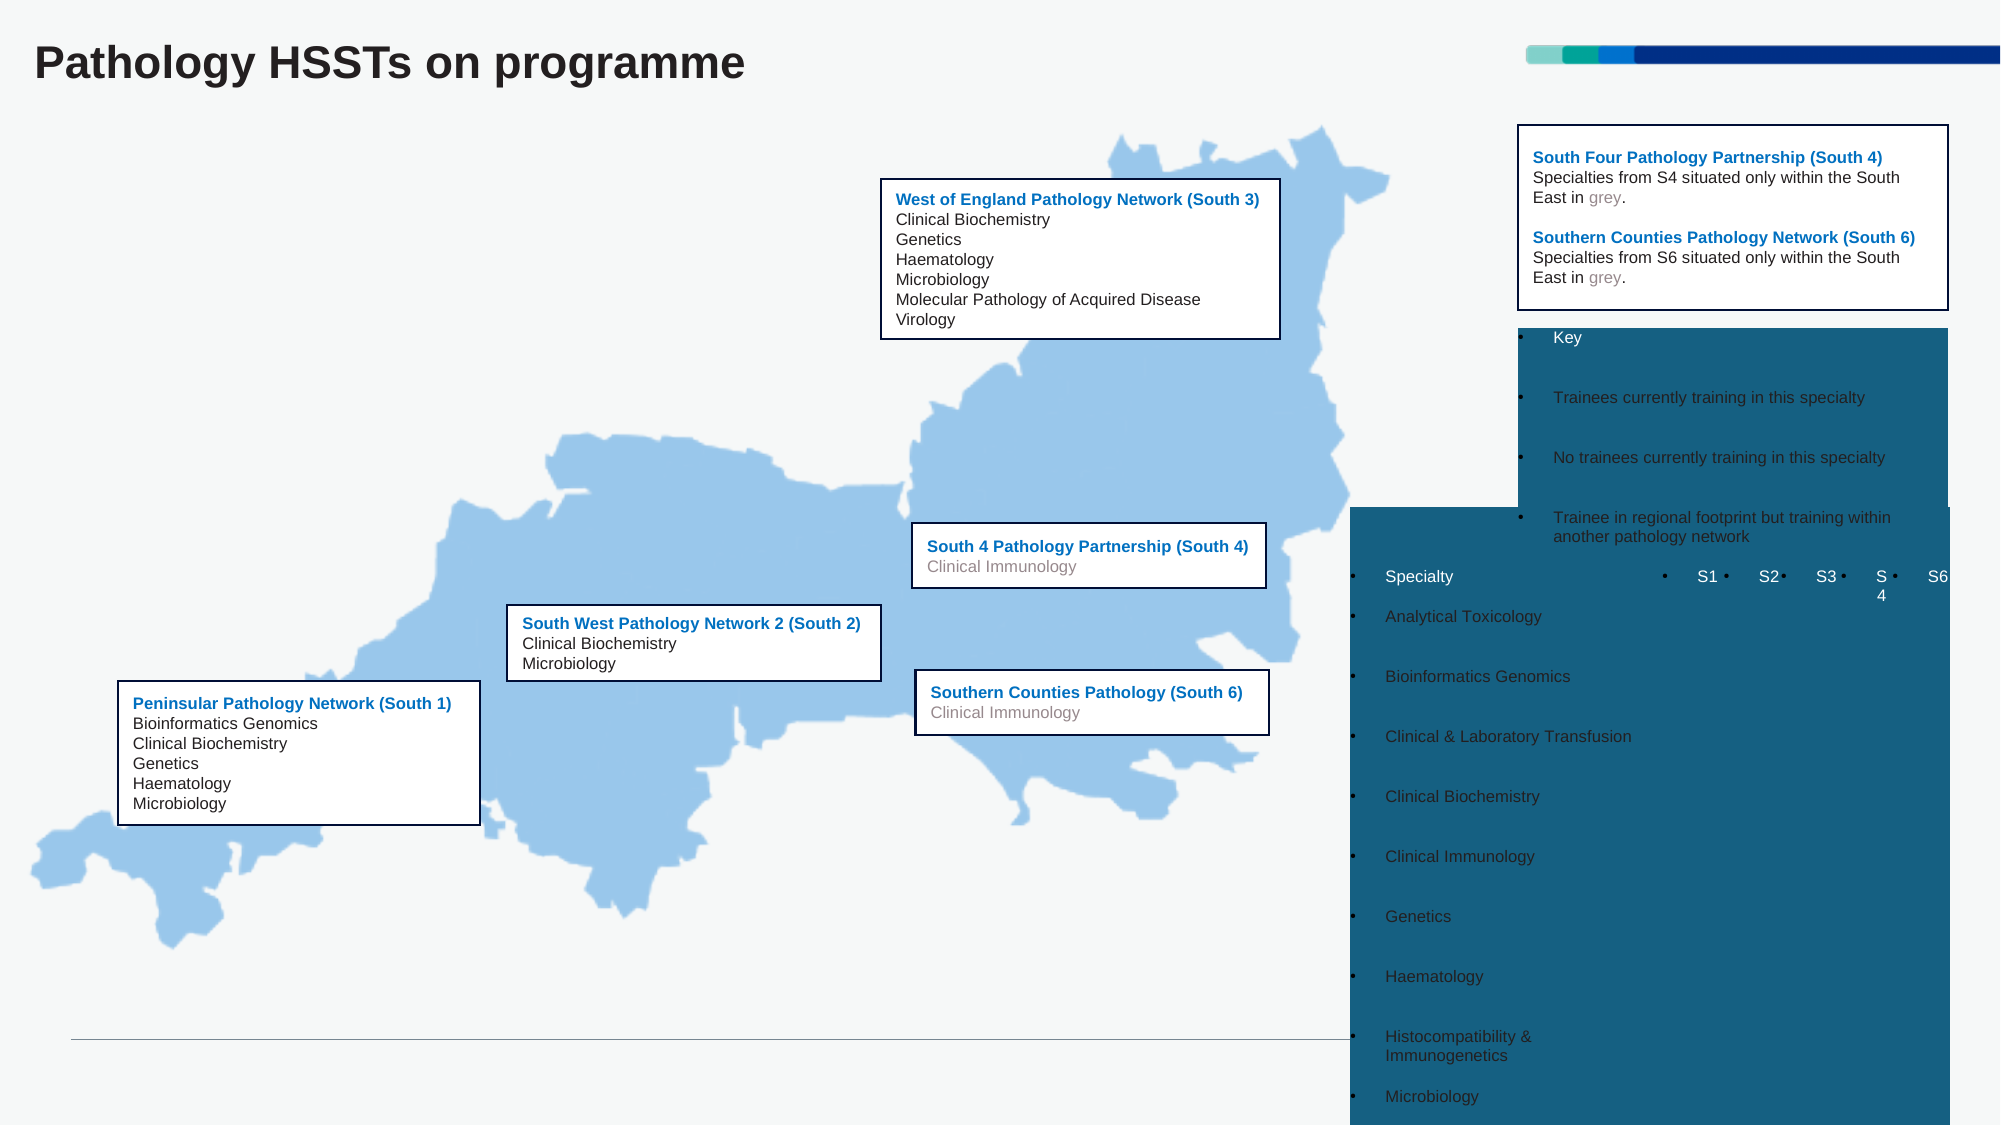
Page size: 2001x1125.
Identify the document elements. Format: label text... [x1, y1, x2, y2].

table_cell S6 [1891, 567, 1950, 607]
table_cell [1891, 607, 1950, 667]
table_cell [1723, 667, 1780, 727]
table_cell [1780, 787, 1837, 847]
table_cell [1723, 907, 1780, 967]
table_cell [1723, 727, 1780, 787]
table_cell Clinical Biochemistry [1350, 787, 1658, 847]
table_cell [1780, 667, 1837, 727]
picture [21, 117, 1404, 976]
text_box Southern Counties Pathology (South 6) Clinical Immunology [916, 670, 1269, 735]
table_cell [1837, 967, 1891, 1027]
table_cell No trainees currently training in this specialty [1518, 448, 1894, 508]
table_cell [1837, 1087, 1891, 1125]
table_cell [1780, 907, 1837, 967]
table_cell S3 [1780, 568, 1837, 607]
table_cell [1780, 1027, 1837, 1087]
table_cell [1891, 727, 1950, 787]
table_cell Clinical Immunology [1350, 847, 1658, 907]
table_header Key [1518, 328, 1894, 388]
table_cell Genetics [1350, 907, 1658, 967]
text_box Peninsular Pathology Network (South 1) Bioinformatics Genomics Clinical Biochemistry Genetics Haematology Microbiology [118, 681, 480, 825]
table_cell Specialty [1350, 567, 1658, 607]
table_header [1894, 328, 1948, 388]
table_cell [1658, 847, 1723, 907]
table_cell [1894, 508, 1948, 568]
table_cell [1658, 907, 1723, 967]
table_cell Histocompatibility & Immunogenetics [1350, 1027, 1658, 1087]
table_cell [1658, 1087, 1723, 1125]
table_cell [1723, 967, 1780, 1027]
table_cell [1837, 787, 1891, 847]
table_cell Analytical Toxicology [1350, 607, 1658, 667]
table_cell [1658, 967, 1723, 1027]
table_cell [1780, 727, 1837, 787]
table_cell [1837, 727, 1891, 787]
table_cell [1837, 607, 1891, 667]
text_box South West Pathology Network 2 (South 2) Clinical Biochemistry Microbiology [507, 605, 881, 681]
table_cell Bioinformatics Genomics [1350, 667, 1658, 727]
table_cell S4 [1837, 568, 1891, 607]
table_cell [1891, 847, 1950, 907]
text_box West of England Pathology Network (South 3) Clinical Biochemistry Genetics Haematology Microbiology Molecular Pathology of Acquired Disease Virology [881, 179, 1280, 339]
table_cell [1658, 727, 1723, 787]
table_cell [1780, 967, 1837, 1027]
table_cell [1891, 1027, 1950, 1087]
table_cell [1723, 787, 1780, 847]
table_cell [1894, 388, 1948, 448]
table_cell S1 [1658, 568, 1723, 607]
text_box South 4 Pathology Partnership (South 4) Clinical Immunology [912, 523, 1266, 588]
table_cell Clinical & Laboratory Transfusion [1350, 727, 1658, 787]
text_box South Four Pathology Partnership (South 4) Specialties from S4 situated only within the South East in grey. Southern Counties Pathology Network (South 6) Specialties from S6 situated only within the South East in grey. [1518, 125, 1948, 310]
table_header [1350, 507, 1518, 567]
table_cell [1837, 907, 1891, 967]
table_cell [1891, 787, 1950, 847]
table_cell S2 [1723, 568, 1780, 607]
table_cell [1723, 607, 1780, 667]
table_cell [1894, 448, 1948, 508]
table_cell [1891, 667, 1950, 727]
table_cell [1780, 847, 1837, 907]
table_cell [1780, 1087, 1837, 1125]
table_cell [1658, 787, 1723, 847]
table_cell [1891, 907, 1950, 967]
table_cell [1658, 1027, 1723, 1087]
table_cell [1837, 667, 1891, 727]
table_cell [1891, 967, 1950, 1027]
table_cell [1837, 1027, 1891, 1087]
table_cell Microbiology [1350, 1087, 1658, 1125]
table_cell Trainee in regional footprint but training within another pathology network [1518, 508, 1894, 568]
table_cell [1780, 607, 1837, 667]
text_box Pathology HSSTs on programme [19, 25, 1544, 96]
table_cell Trainees currently training in this specialty [1518, 388, 1894, 448]
table_cell [1658, 607, 1723, 667]
table_cell [1891, 1087, 1950, 1125]
table_cell [1723, 1027, 1780, 1087]
table_cell [1837, 847, 1891, 907]
table_cell [1723, 1087, 1780, 1125]
table_cell Haematology [1350, 967, 1658, 1027]
table_cell [1723, 847, 1780, 907]
table_cell [1658, 667, 1723, 727]
